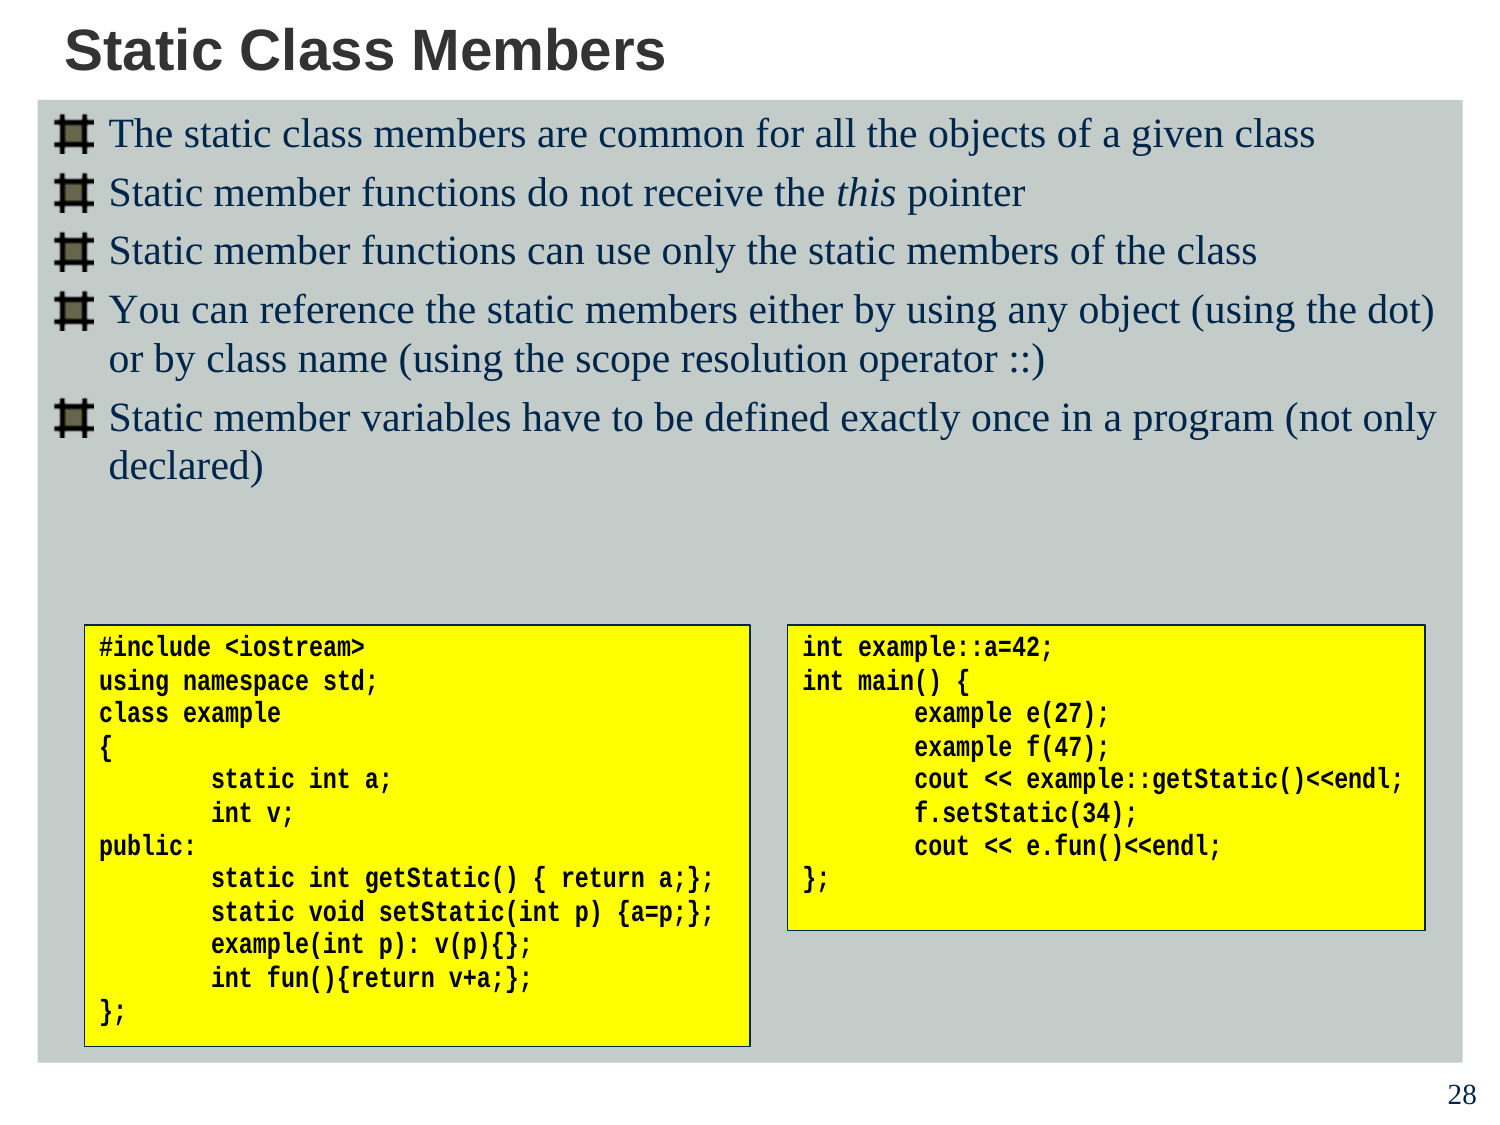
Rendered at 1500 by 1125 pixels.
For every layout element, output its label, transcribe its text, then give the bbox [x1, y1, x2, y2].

text_box int example::a=42; int main() { example e(27); example f(47); cout << example::getStatic()<<endl; f.setStatic(34); cout << e.fun()<<endl; }; [787, 624, 1426, 988]
list The static class members are common for all the objects of a given class Static member functions do not receive the this pointer Static member functions can use only the static members of the class You can reference the static members either by using any object (using the dot) or by class name (using the scope resolution operator ::) Static member variables have to be defined exactly once in a program (not only declared) [37, 99, 1463, 1063]
title Static Class Members [50, 0, 1450, 91]
text_box #include <iostream> using namespace std; class example { static int a; int v; public: static int getStatic() { return a;}; static void setStatic(int p) {a=p;}; example(int p): v(p){}; int fun(){return v+a;}; }; [84, 624, 751, 1125]
